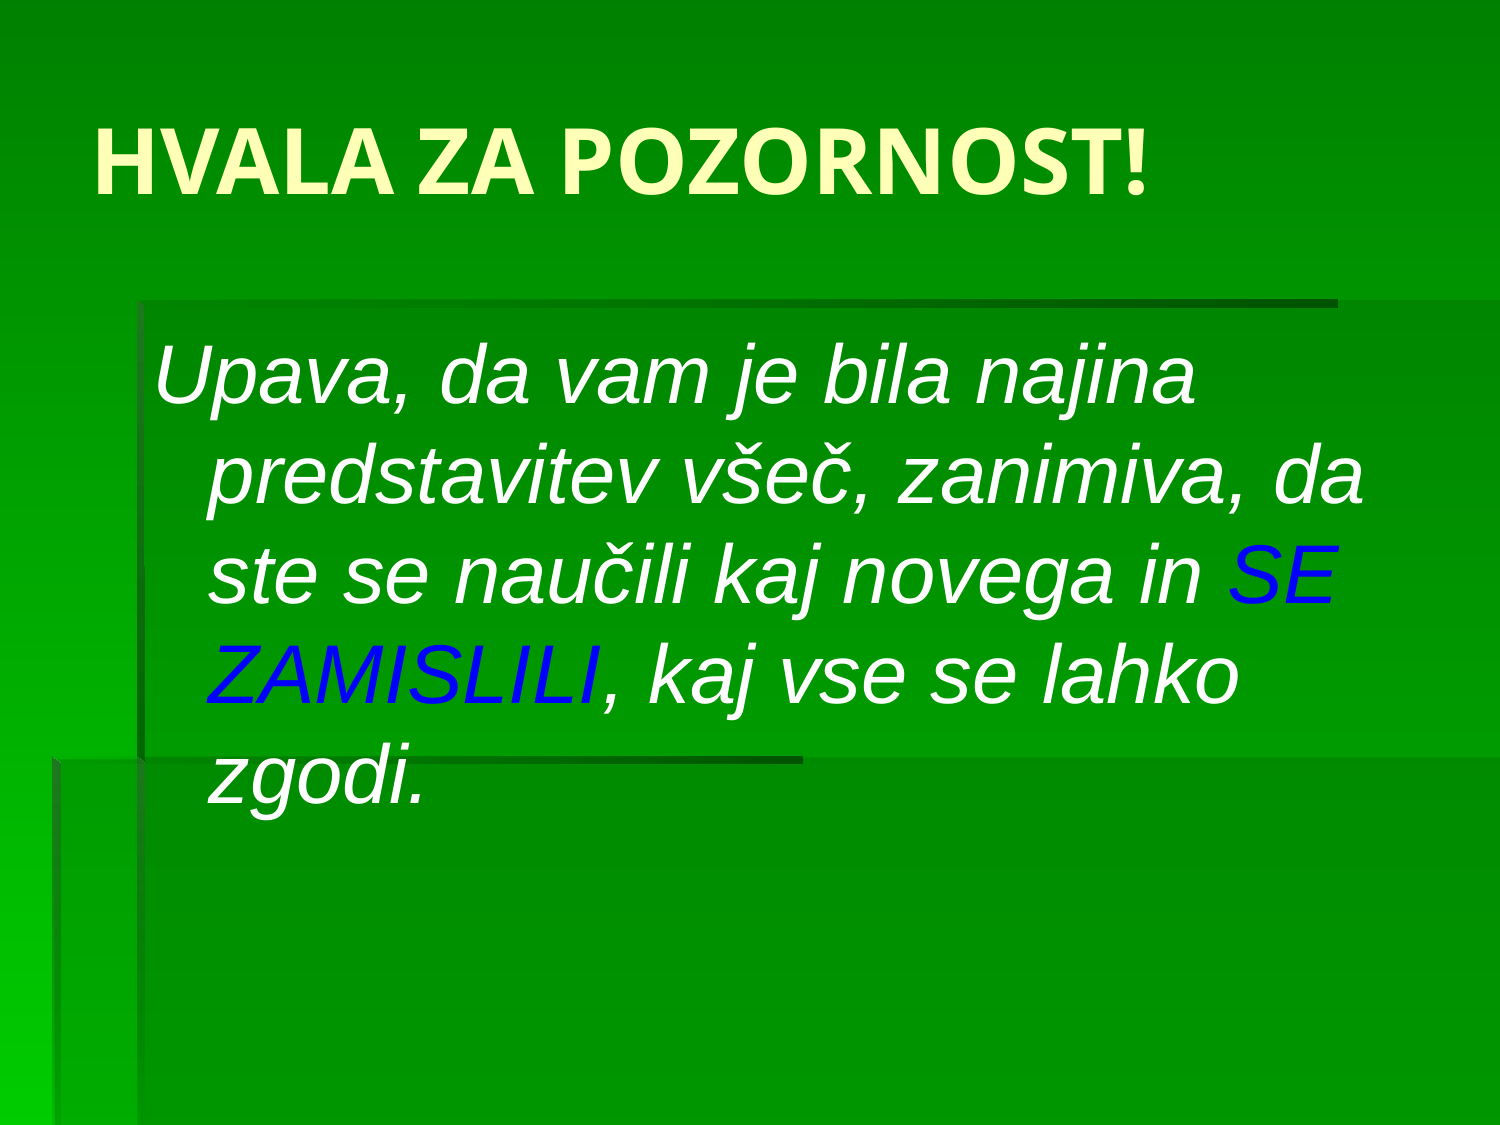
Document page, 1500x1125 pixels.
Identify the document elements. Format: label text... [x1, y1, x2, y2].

title HVALA ZA POZORNOST! [75, 40, 1451, 275]
list Upava, da vam je bila najina predstavitev všeč, zanimiva, da ste se naučili kaj novega in SE ZAMISLILI, kaj vse se lahko zgodi. [137, 312, 1451, 1000]
